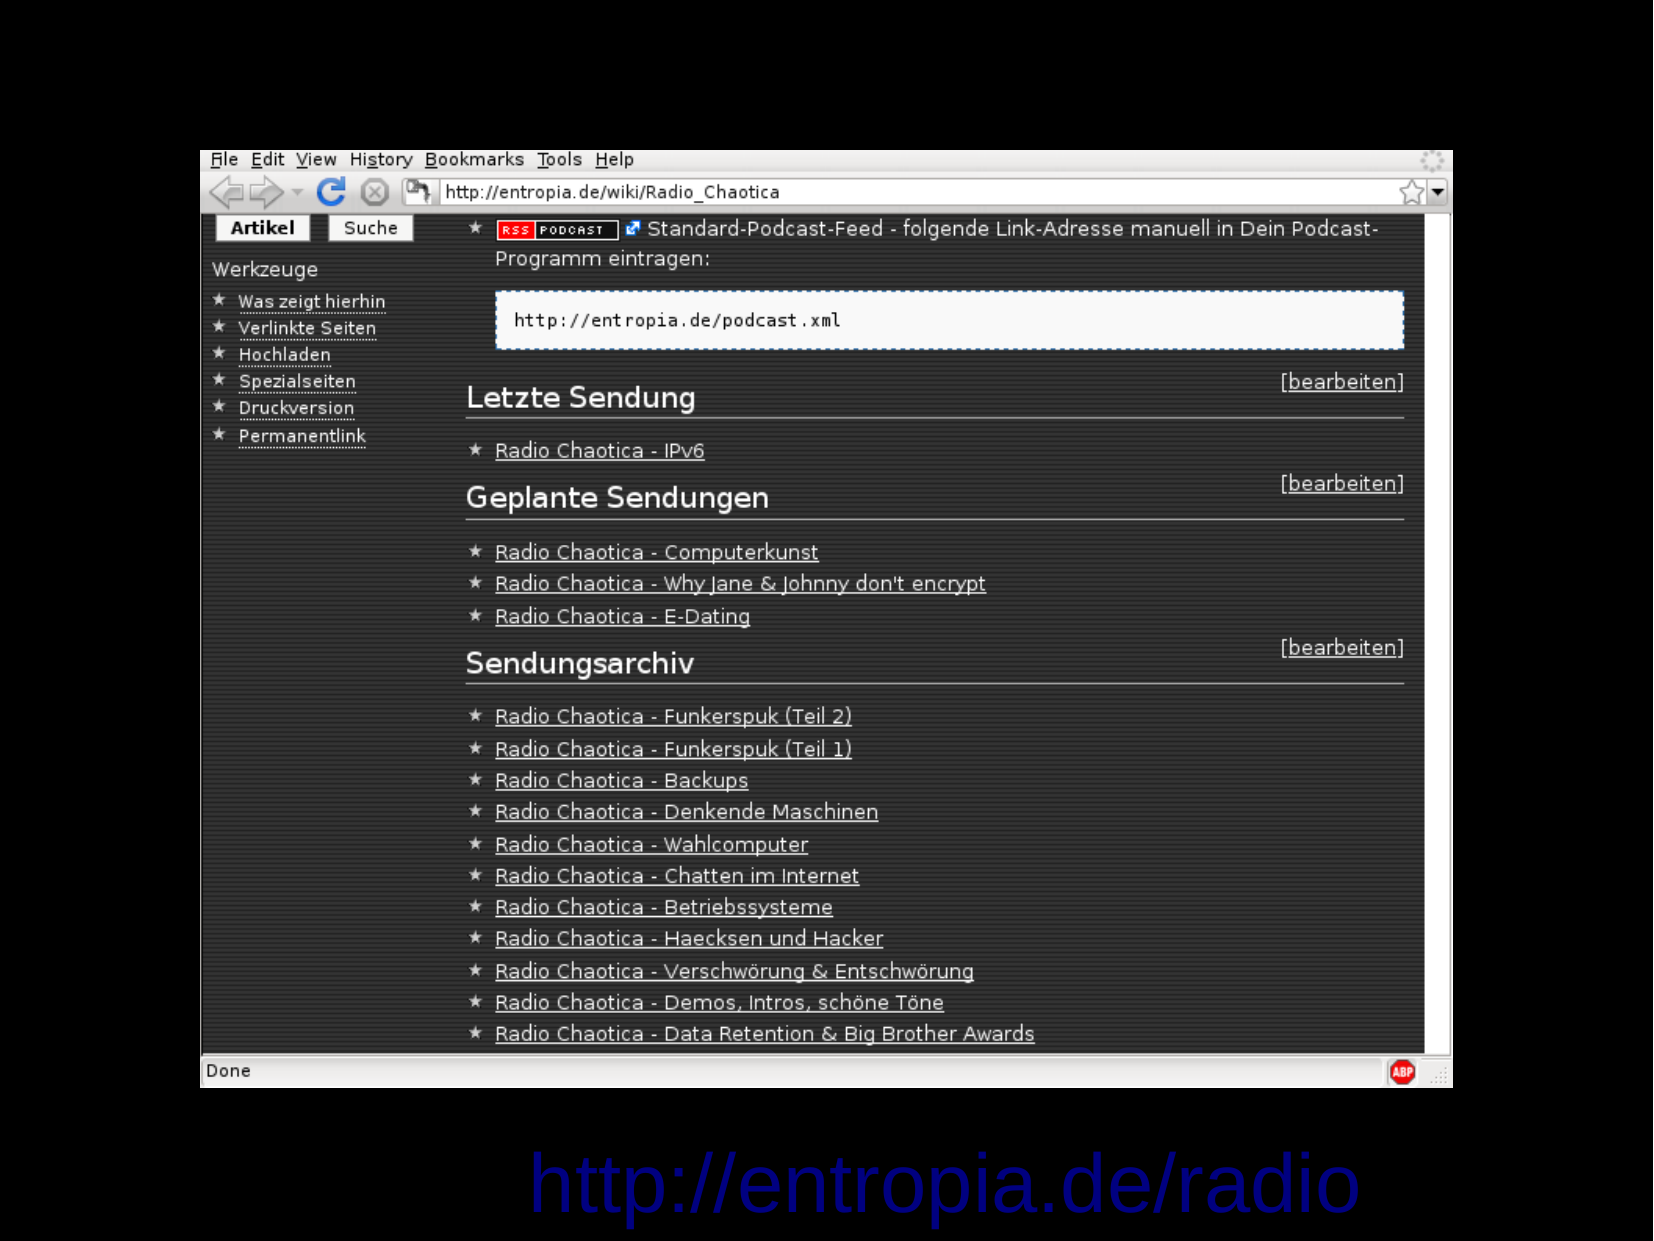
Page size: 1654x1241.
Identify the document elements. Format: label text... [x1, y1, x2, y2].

picture [200, 150, 1453, 1088]
text_box http://entropia.de/radio [514, 1130, 1426, 1238]
